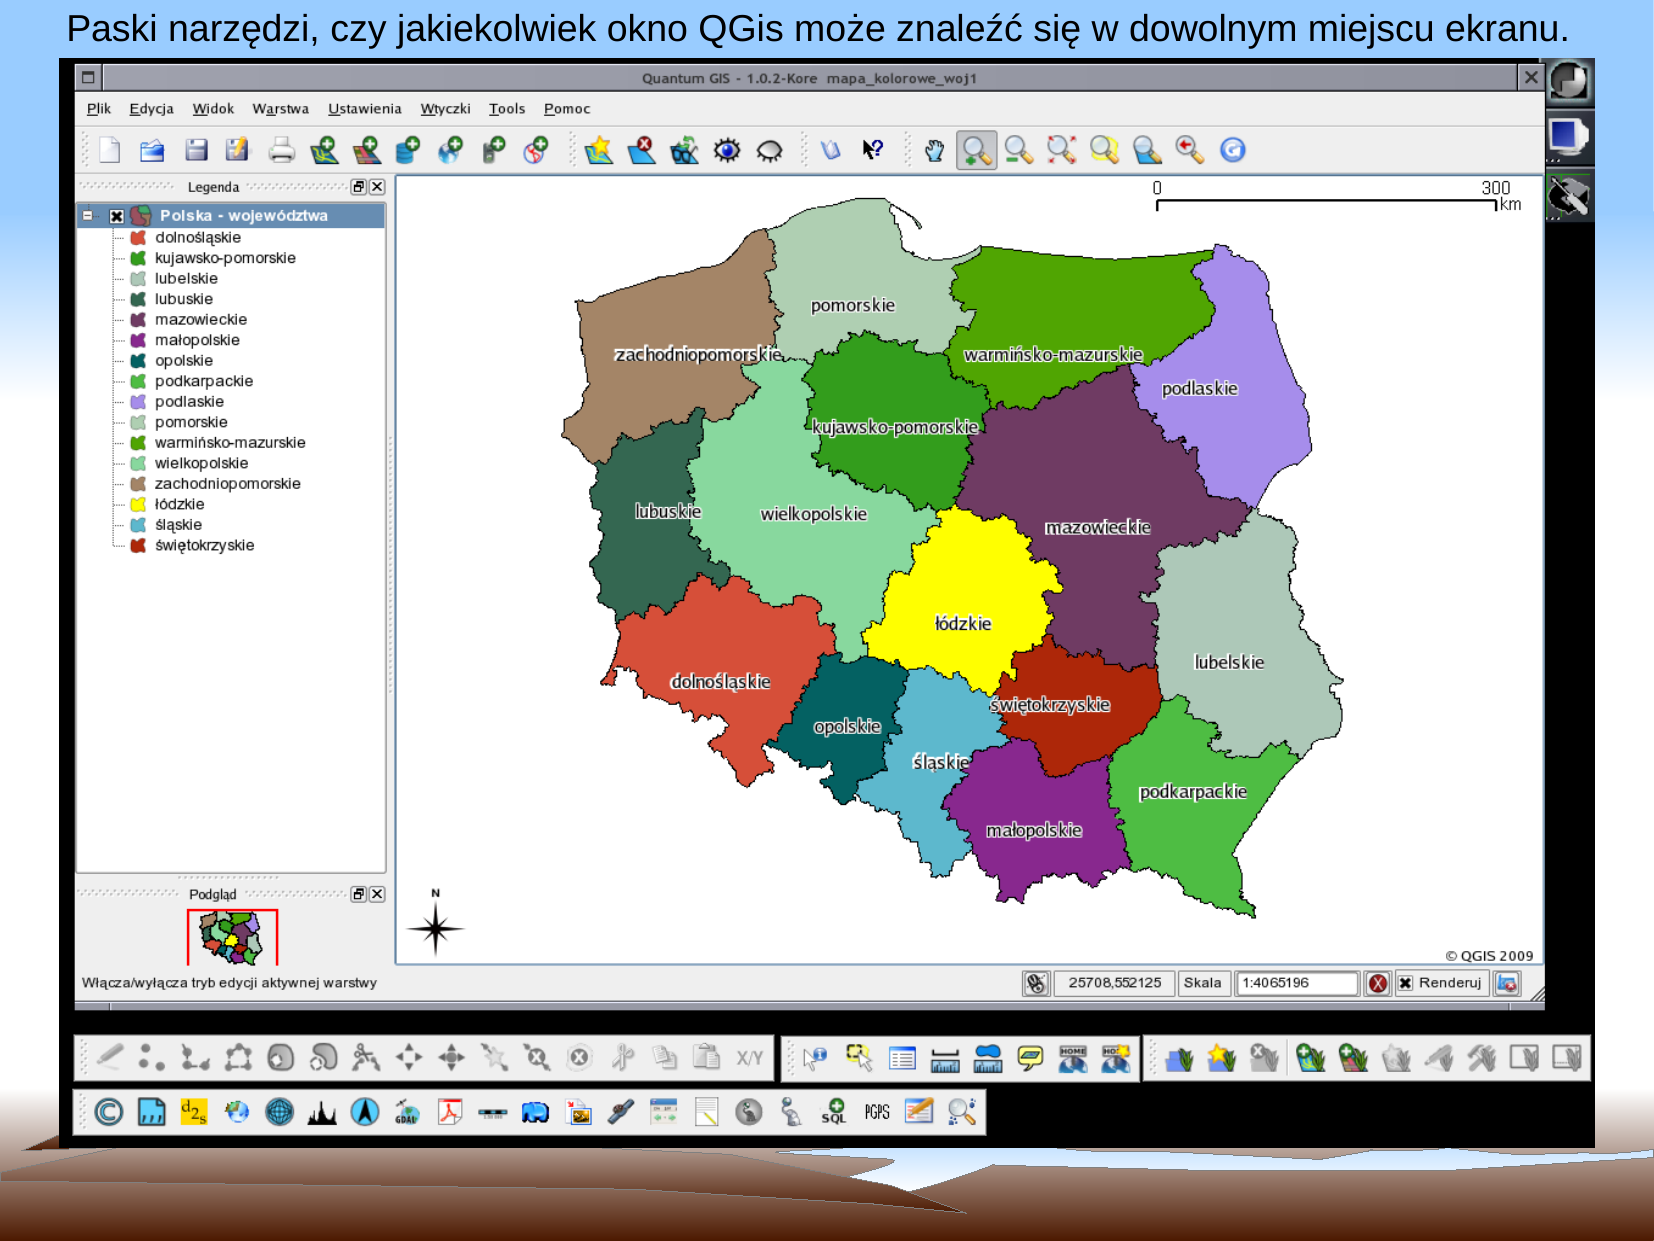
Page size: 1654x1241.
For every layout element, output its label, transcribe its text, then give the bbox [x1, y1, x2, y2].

picture [59, 58, 1595, 1148]
text_box Paski narzędzi, czy jakiekolwiek okno QGis może znaleźć się w dowolnym miejscu ekranu. [51, 0, 1590, 57]
